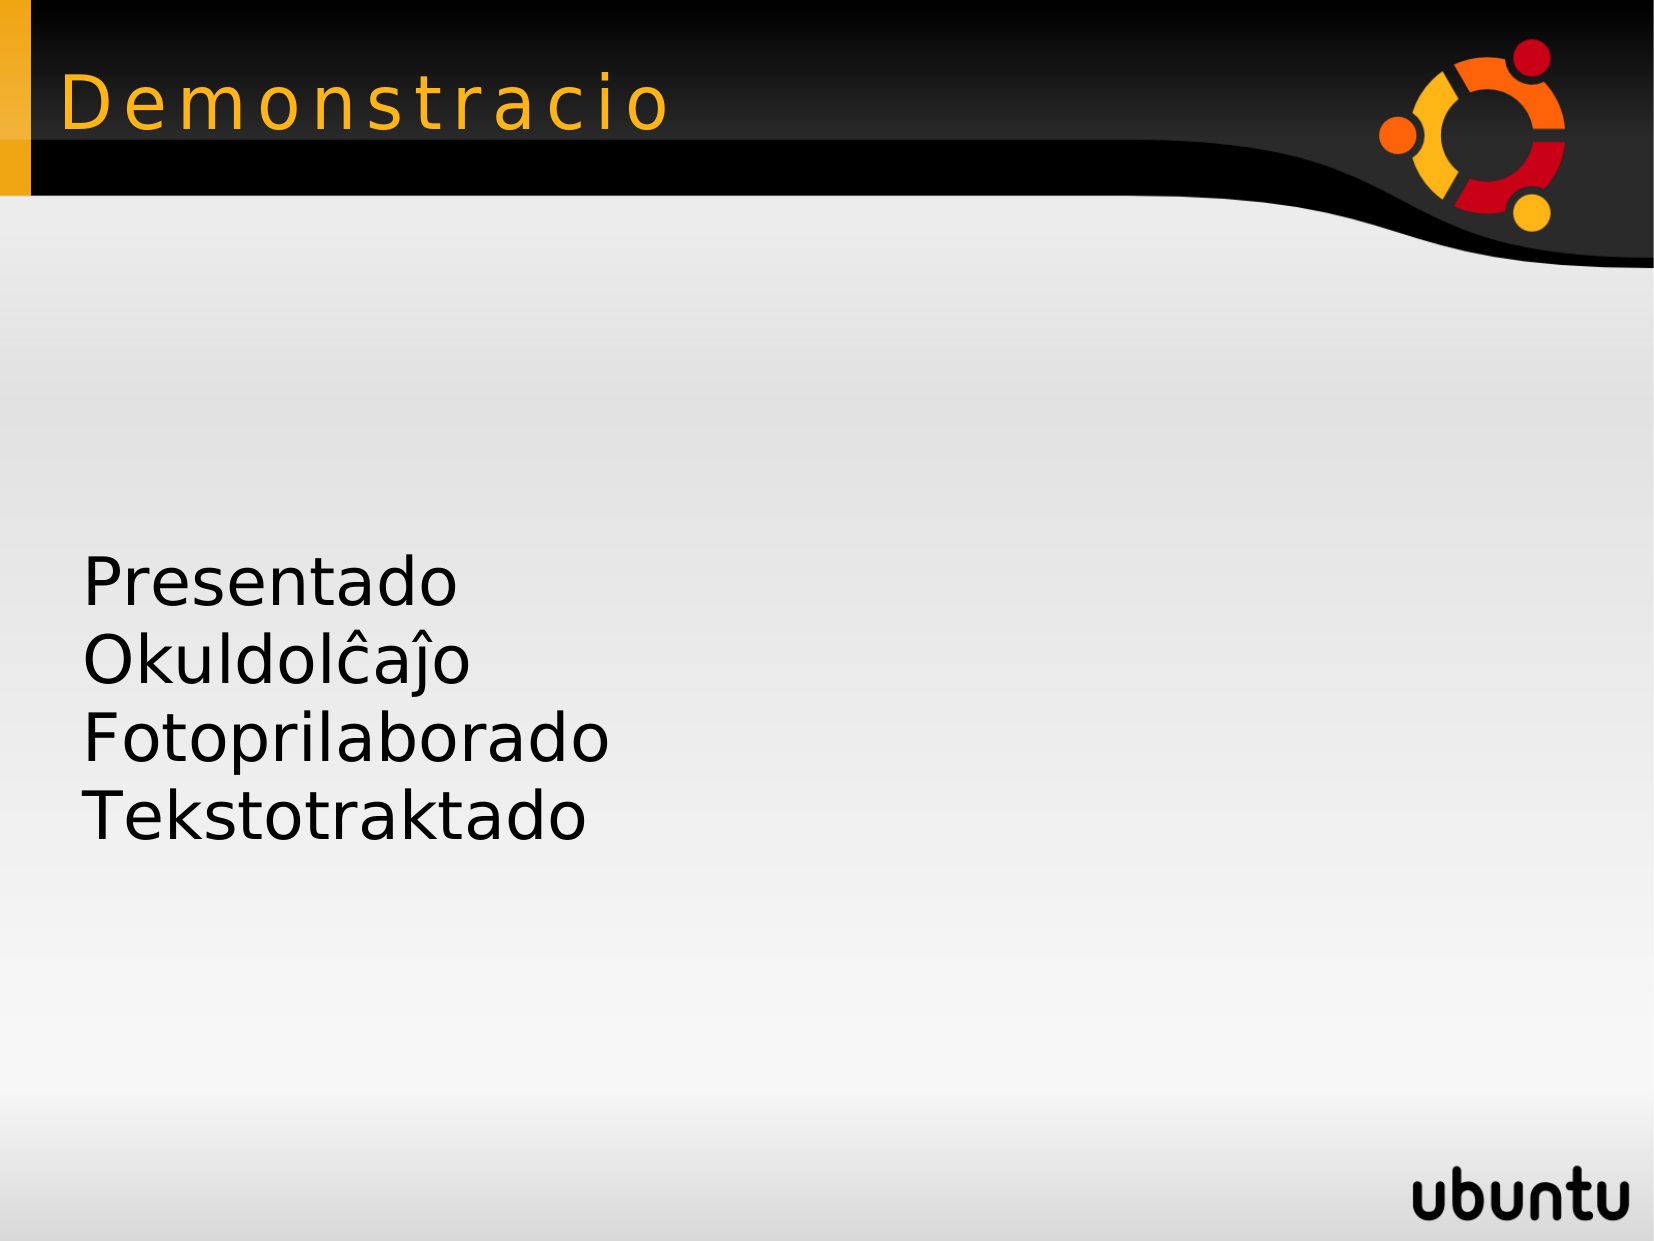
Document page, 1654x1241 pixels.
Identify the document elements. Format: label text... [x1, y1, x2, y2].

picture [0, 0, 1654, 1241]
subtitle Presentado Okuldolĉaĵo Fotoprilaborado Tekstotraktado [82, 290, 1571, 1109]
title Demonstracio [59, 29, 1270, 178]
